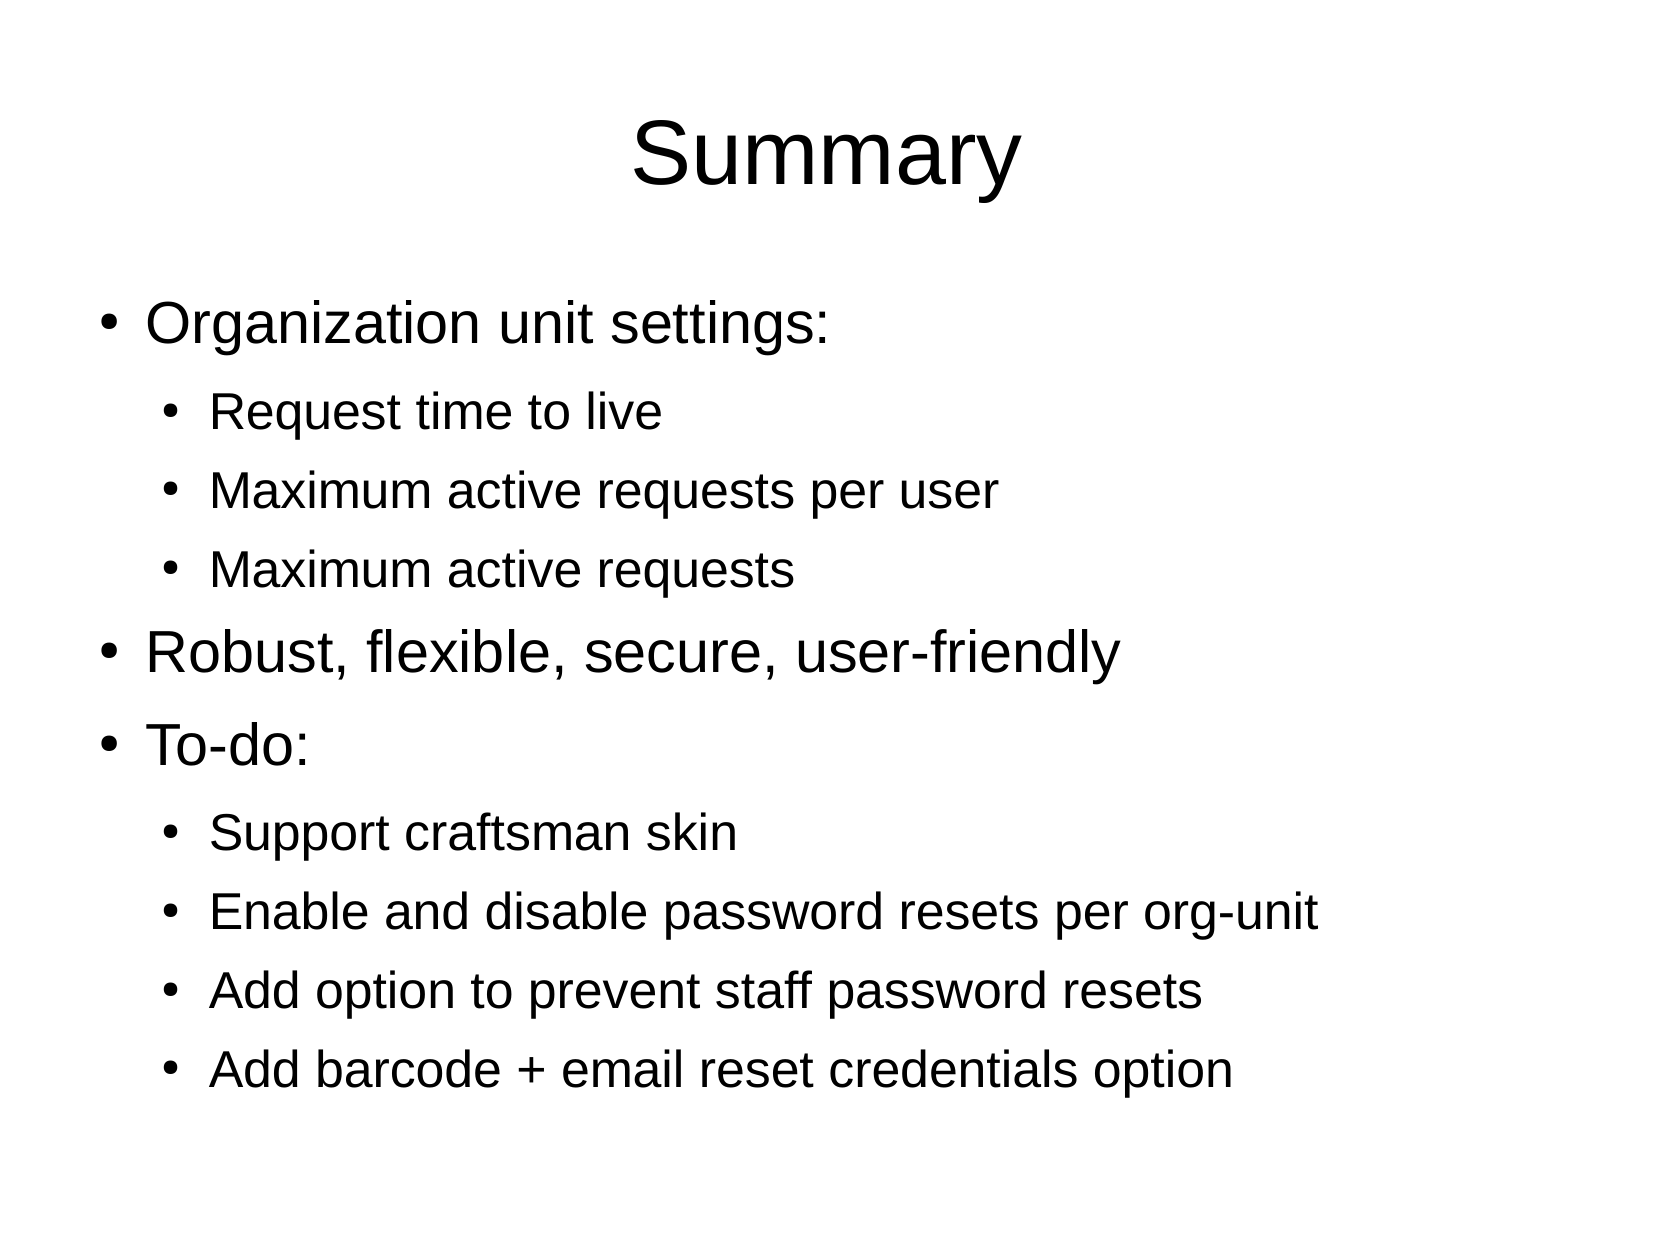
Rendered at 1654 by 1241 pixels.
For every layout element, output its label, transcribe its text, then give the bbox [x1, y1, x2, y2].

list Organization unit settings: Request time to live Maximum active requests per user Maximum active requests Robust, flexible, secure, user-friendly To-do: Support craftsman skin Enable and disable password resets per org-unit Add option to prevent staff password resets Add barcode + email reset credentials option [82, 290, 1571, 1109]
title Summary [82, 56, 1571, 250]
